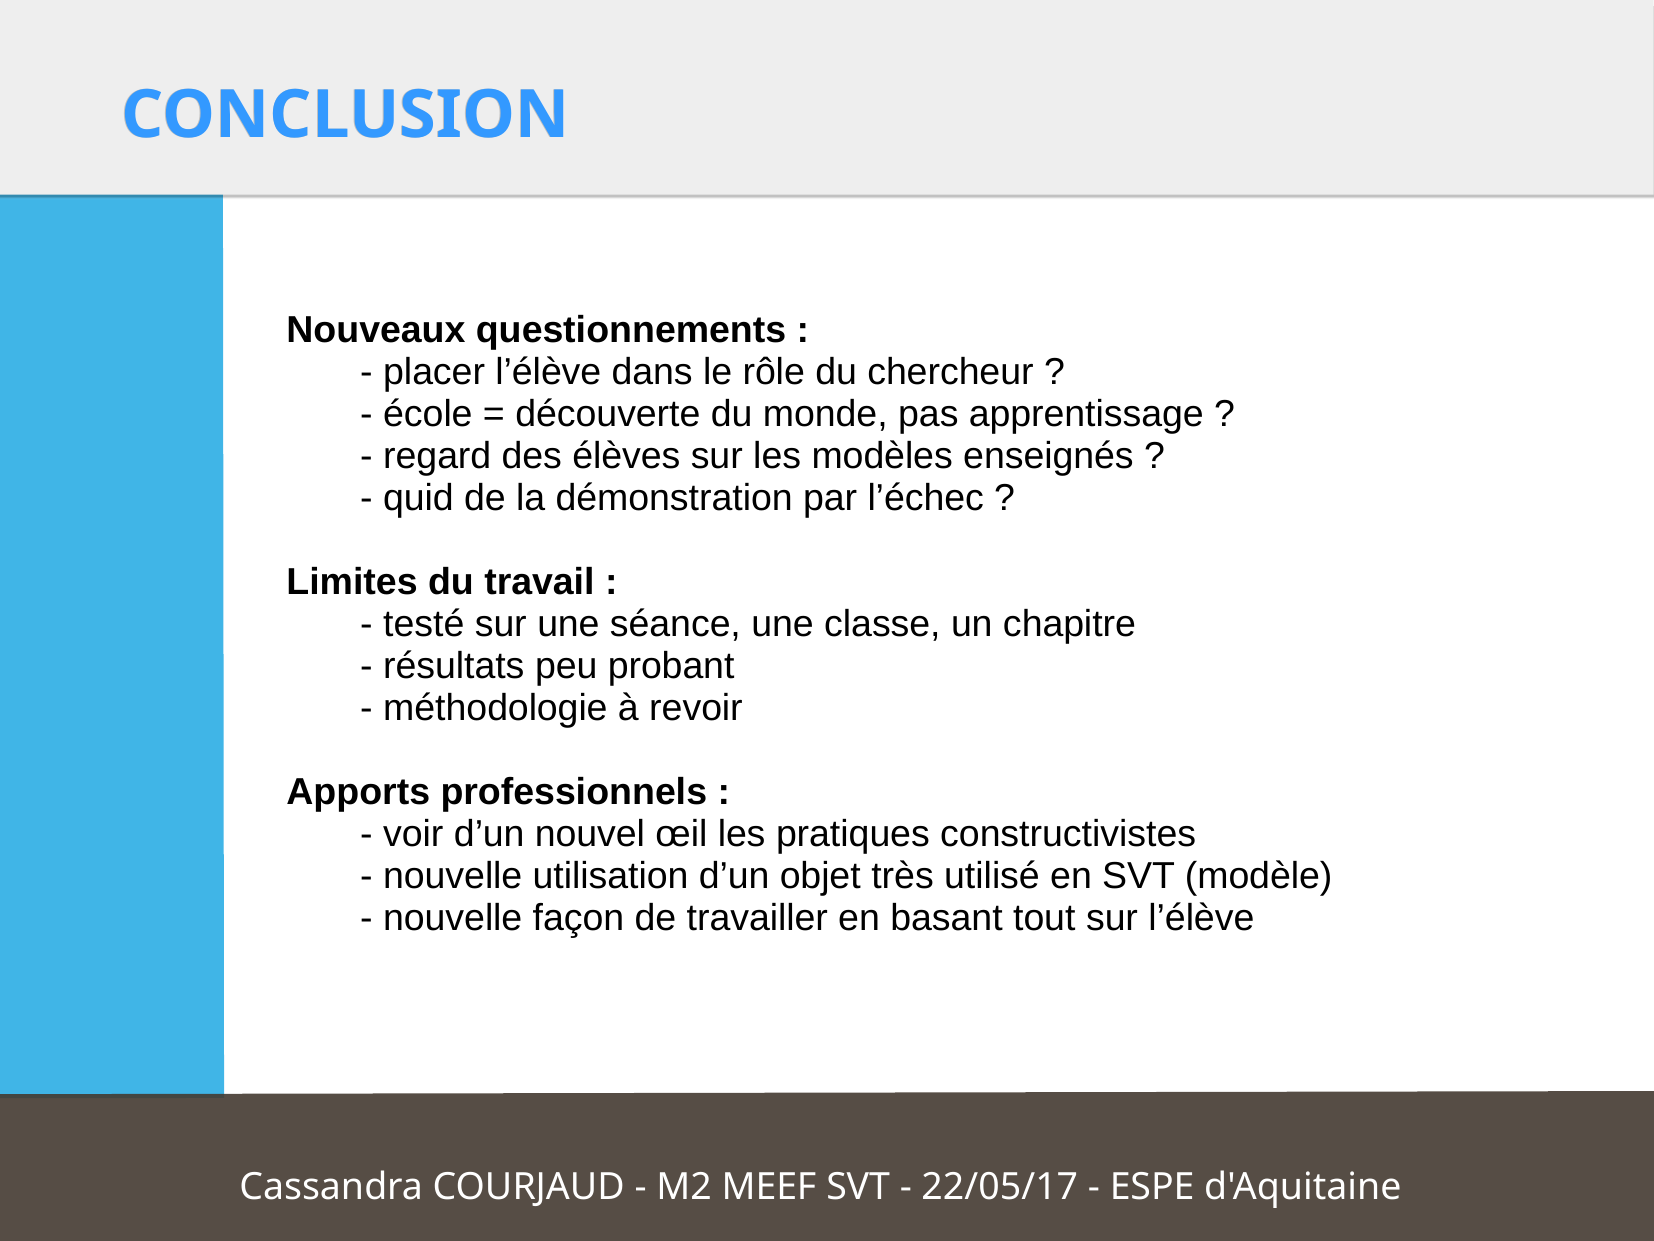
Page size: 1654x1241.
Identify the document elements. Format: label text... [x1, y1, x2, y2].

text_box Nouveaux questionnements : - placer l’élève dans le rôle du chercheur ? - école = découverte du monde, pas apprentissage ? - regard des élèves sur les modèles enseignés ? - quid de la démonstration par l’échec ? Limites du travail : - testé sur une séance, une classe, un chapitre - résultats peu probant - méthodologie à revoir Apports professionnels : - voir d’un nouvel œil les pratiques constructivistes - nouvelle utilisation d’un objet très utilisé en SVT (modèle) - nouvelle façon de travailler en basant tout sur l’élève [271, 301, 1619, 946]
text_box CONCLUSION [106, 59, 1654, 148]
